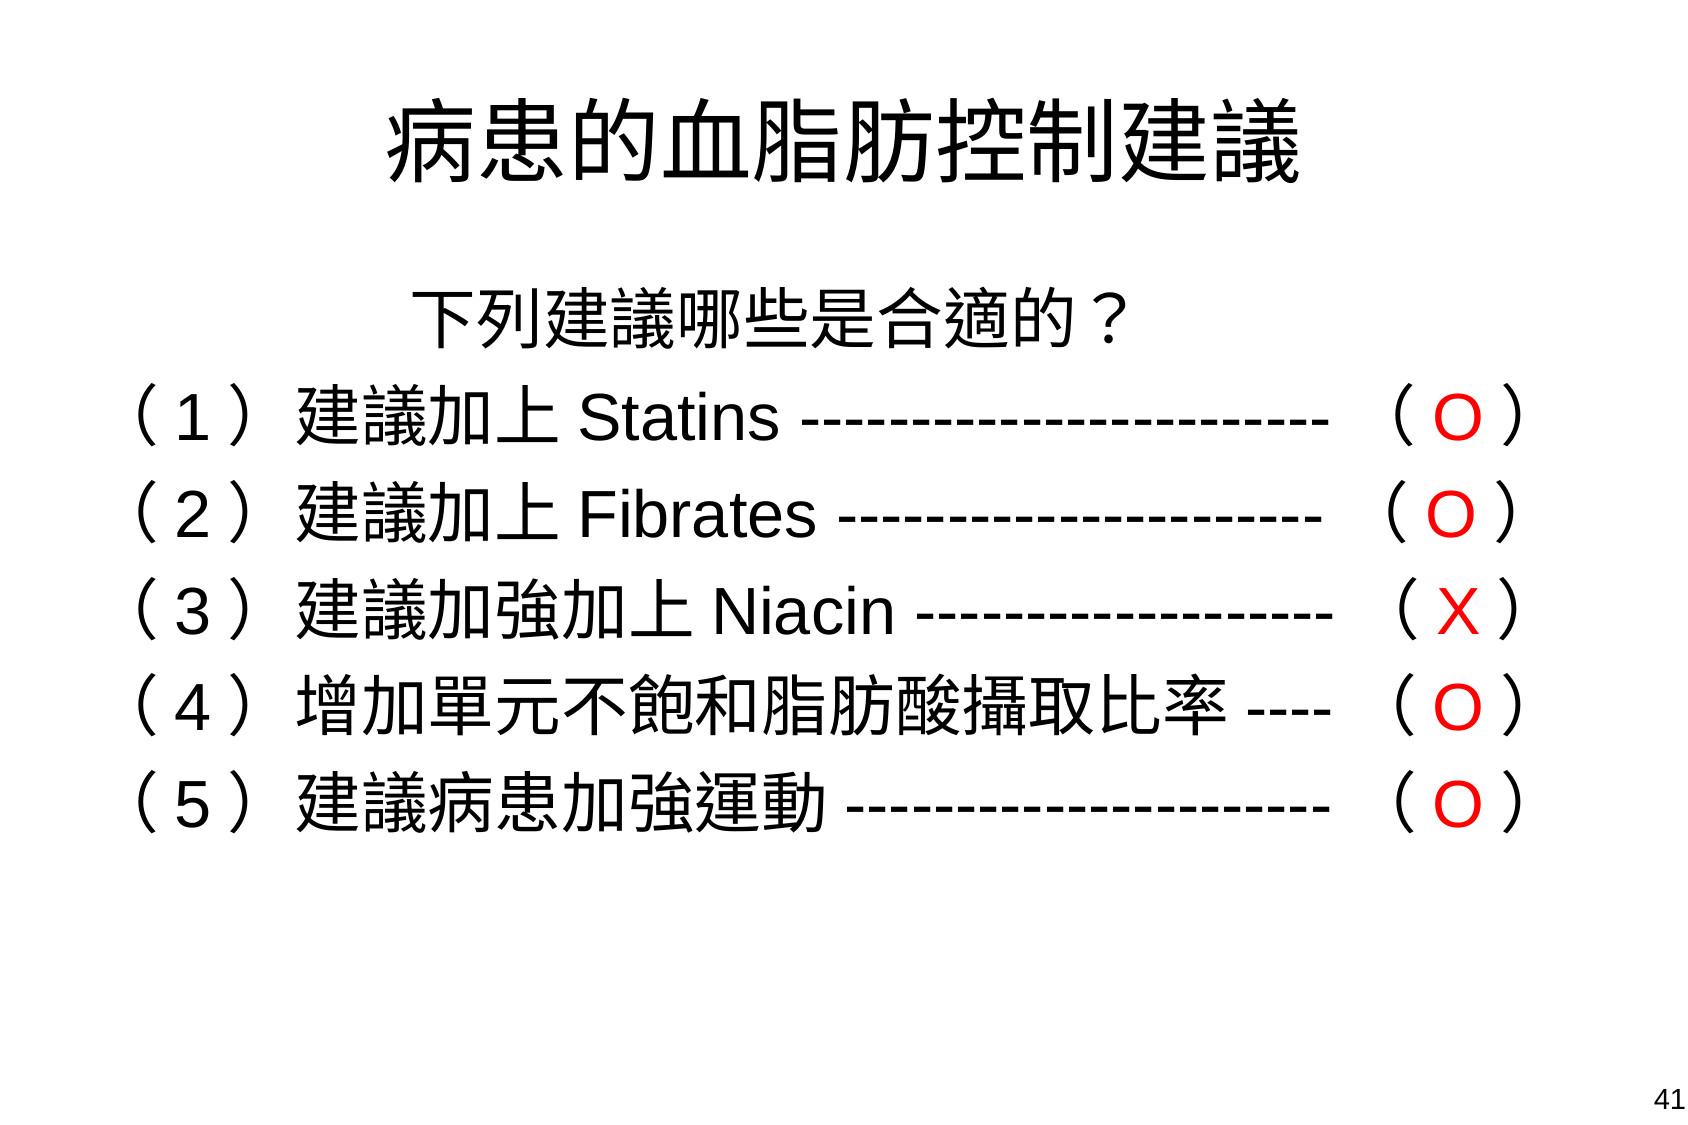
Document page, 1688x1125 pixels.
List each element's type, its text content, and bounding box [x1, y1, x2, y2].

list 下列建議哪些是合適的？ （1）建議加上Statins ------------------------（O） （2）建議加上Fibrates ----------------------（O） （3）建議加強加上Niacin -------------------（X） （4）增加單元不飽和脂肪酸攝取比率----（O） （5）建議病患加強運動----------------------（O） [84, 262, 1604, 1005]
title 病患的血脂肪控制建議 [84, 45, 1604, 233]
